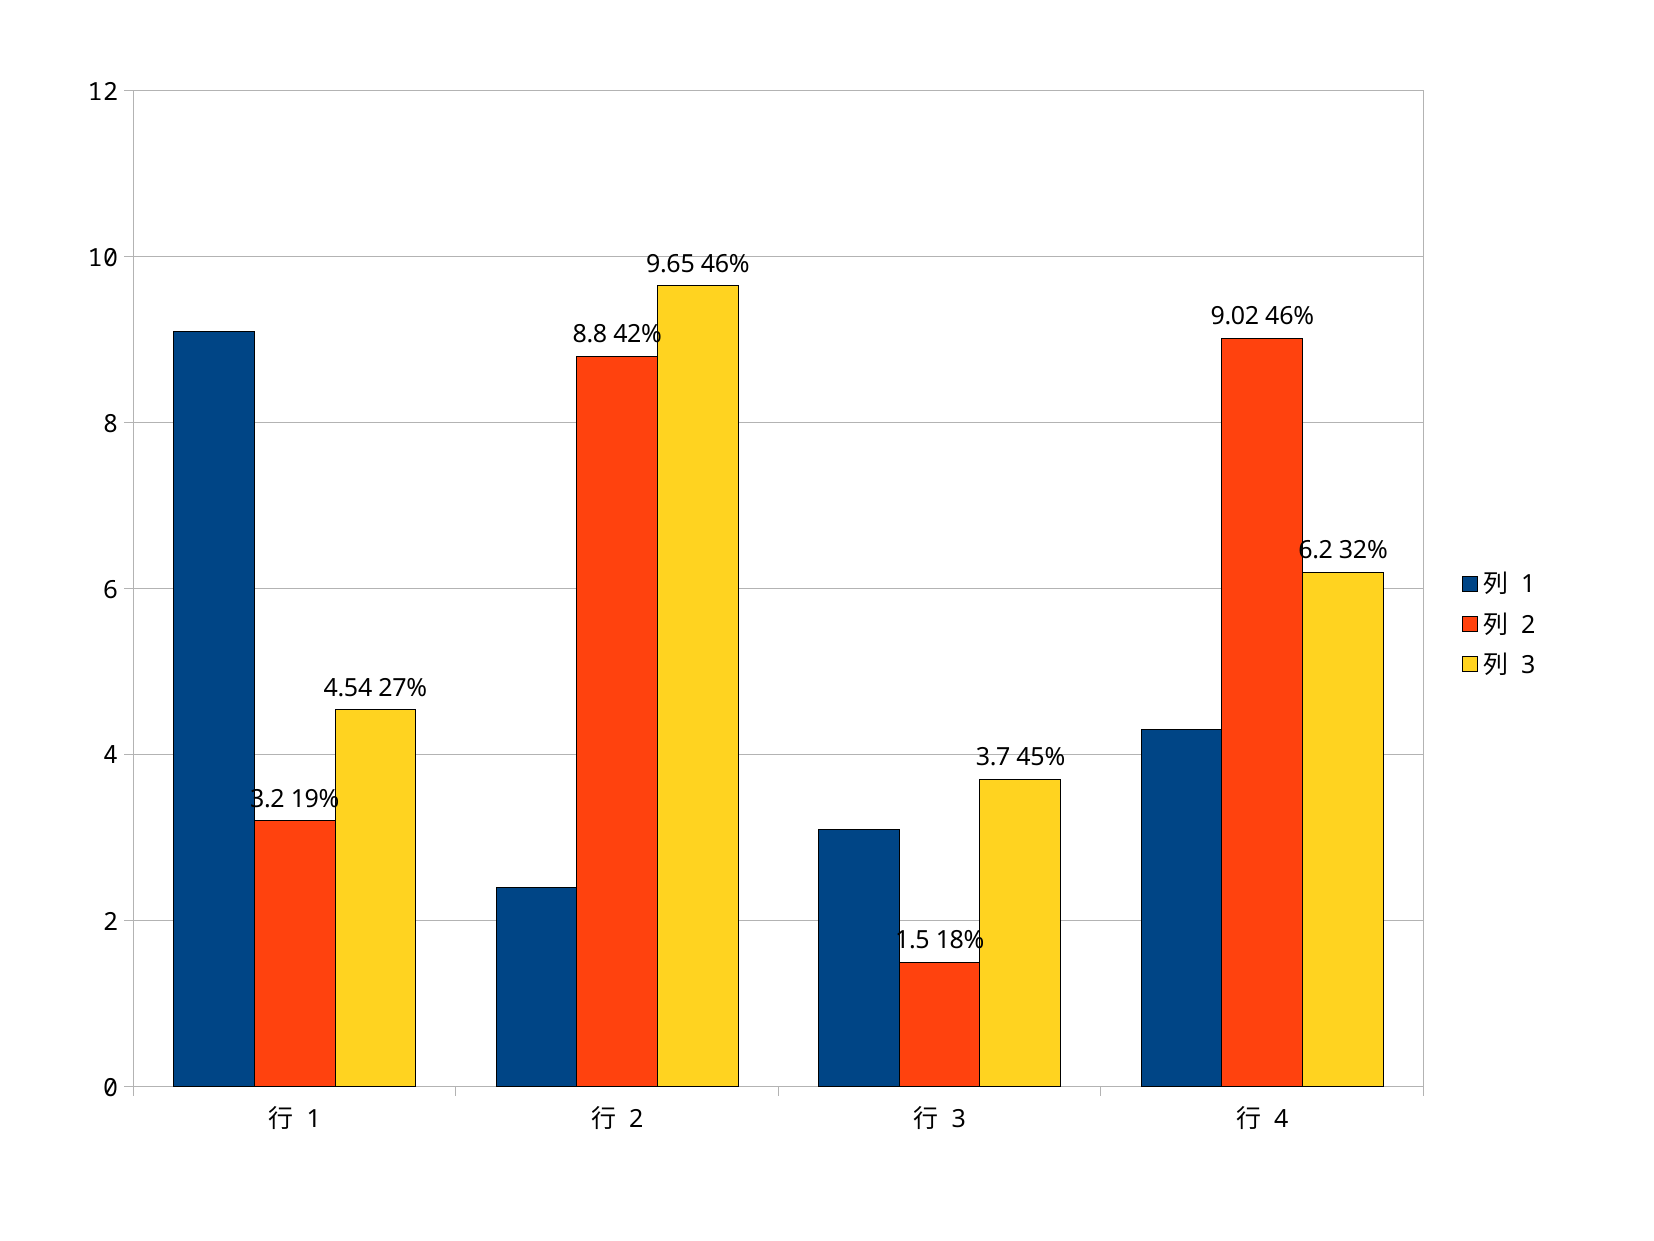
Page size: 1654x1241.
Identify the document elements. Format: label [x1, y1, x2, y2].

chart [56, 51, 1595, 1182]
